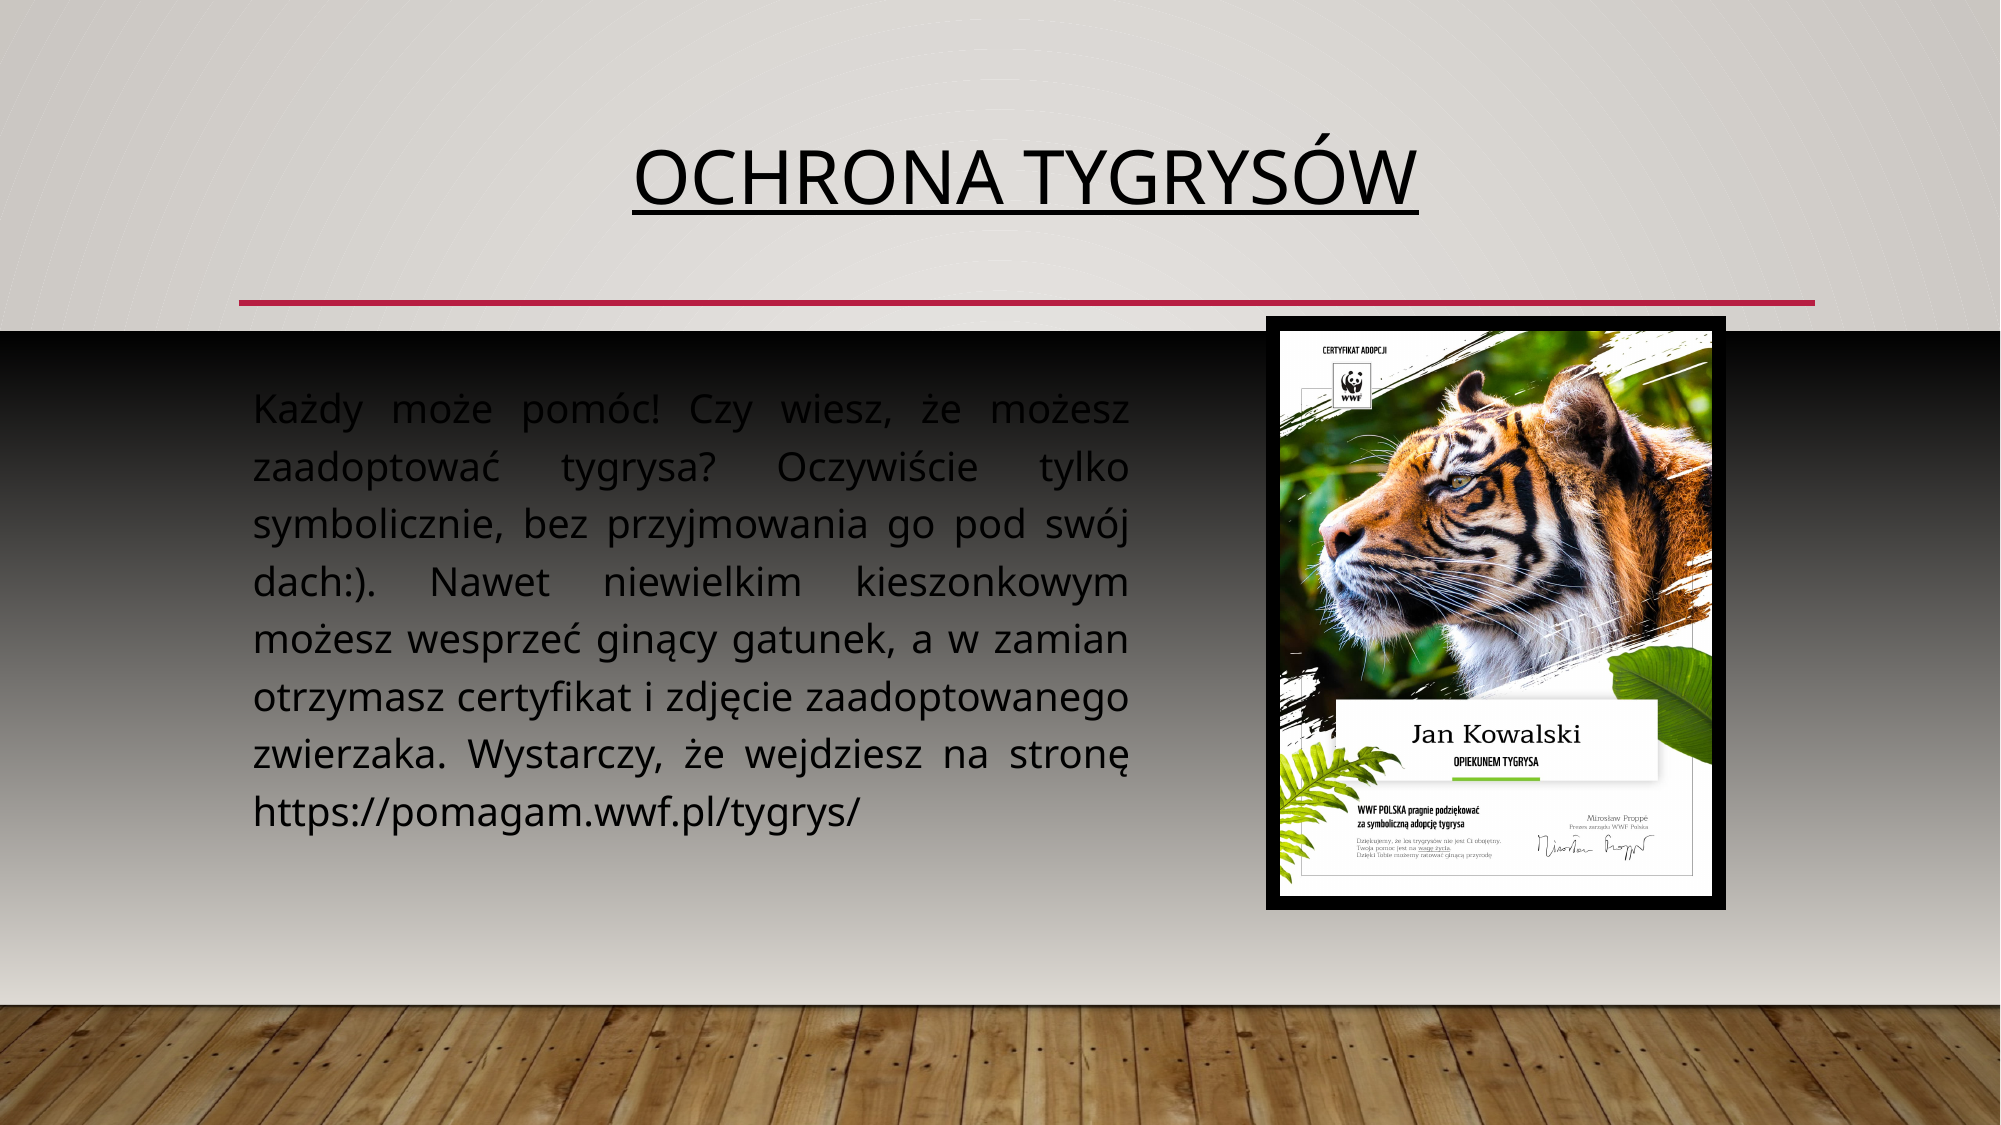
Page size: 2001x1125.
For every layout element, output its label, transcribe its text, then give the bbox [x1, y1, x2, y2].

list Każdy może pomóc! Czy wiesz, że możesz zaadoptować tygrysa? Oczywiście tylko symbolicznie, bez przyjmowania go pod swój dach:). Nawet niewielkim kieszonkowym możesz wesprzeć ginący gatunek, a w zamian otrzymasz certyfikat i zdjęcie zaadoptowanego zwierzaka. Wystarczy, że wejdziesz na stronę https://pomagam.wwf.pl/tygrys/ [237, 366, 1146, 896]
picture [1280, 331, 1712, 896]
title Ochrona tygrysów [237, 132, 1814, 306]
